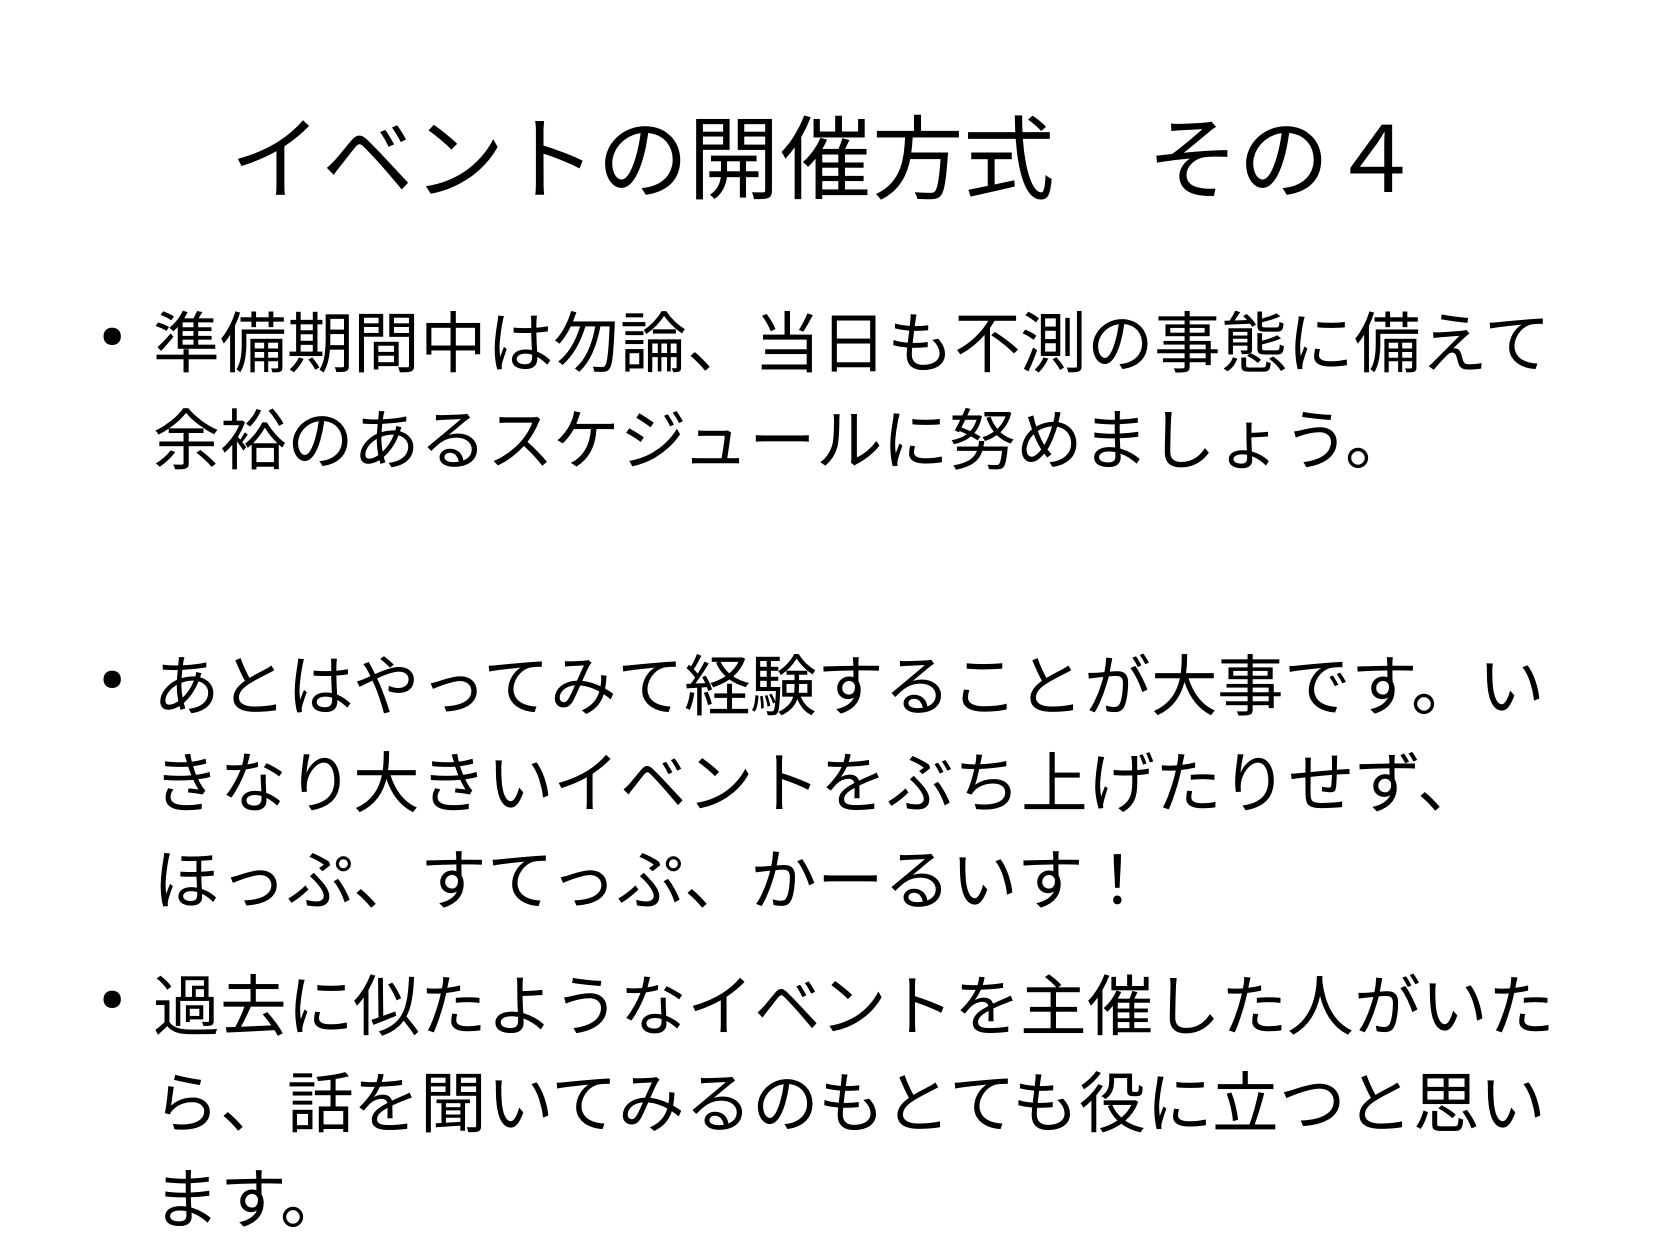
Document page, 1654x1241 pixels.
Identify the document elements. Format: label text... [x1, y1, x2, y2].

list 準備期間中は勿論、当日も不測の事態に備えて余裕のあるスケジュールに努めましょう。 あとはやってみて経験することが大事です。いきなり大きいイベントをぶち上げたりせず、ほっぷ、すてっぷ、かーるいす！ 過去に似たようなイベントを主催した人がいたら、話を聞いてみるのもとても役に立つと思います。 [82, 290, 1571, 1109]
title イベントの開催方式 その４ [82, 49, 1571, 257]
